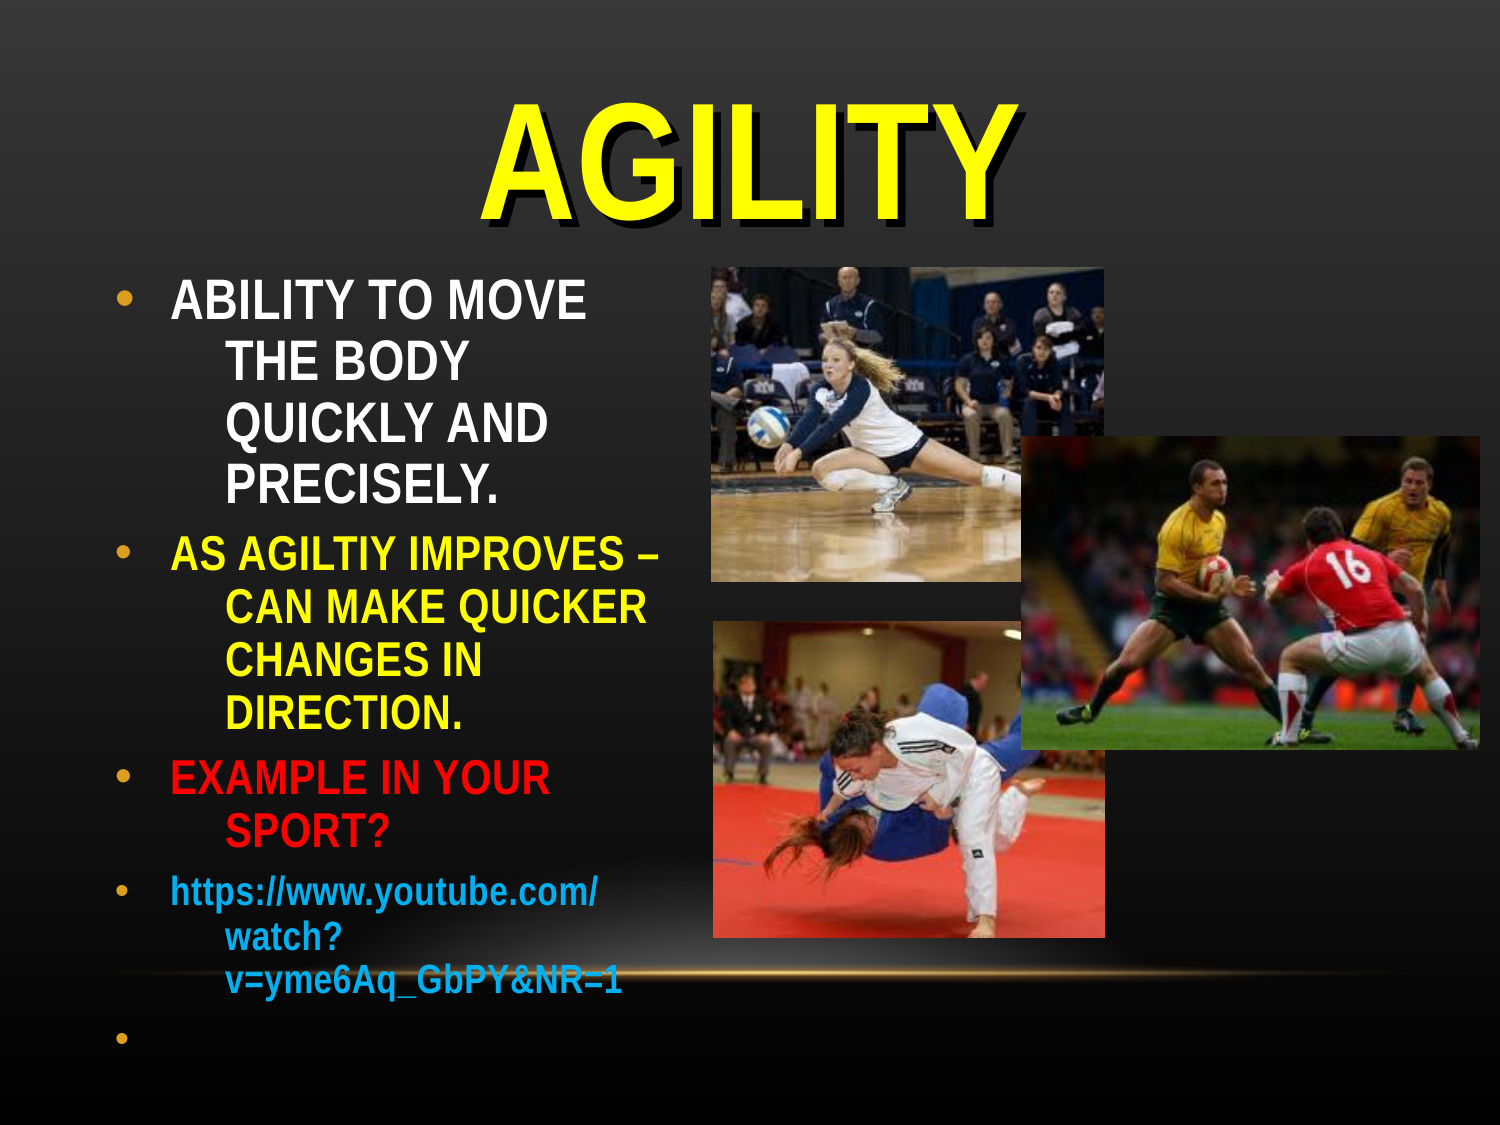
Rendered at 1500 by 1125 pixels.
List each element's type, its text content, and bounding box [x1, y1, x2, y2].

title AGILITY [99, 45, 1400, 233]
picture [711, 267, 1480, 938]
list ABILITY TO MOVE THE BODY QUICKLY AND PRECISELY. AS AGILTIY IMPROVES – CAN MAKE QUICKER CHANGES IN DIRECTION. EXAMPLE IN YOUR SPORT? https://www.youtube.com/watch?v=yme6Aq_GbPY&NR=1 [99, 262, 691, 1012]
